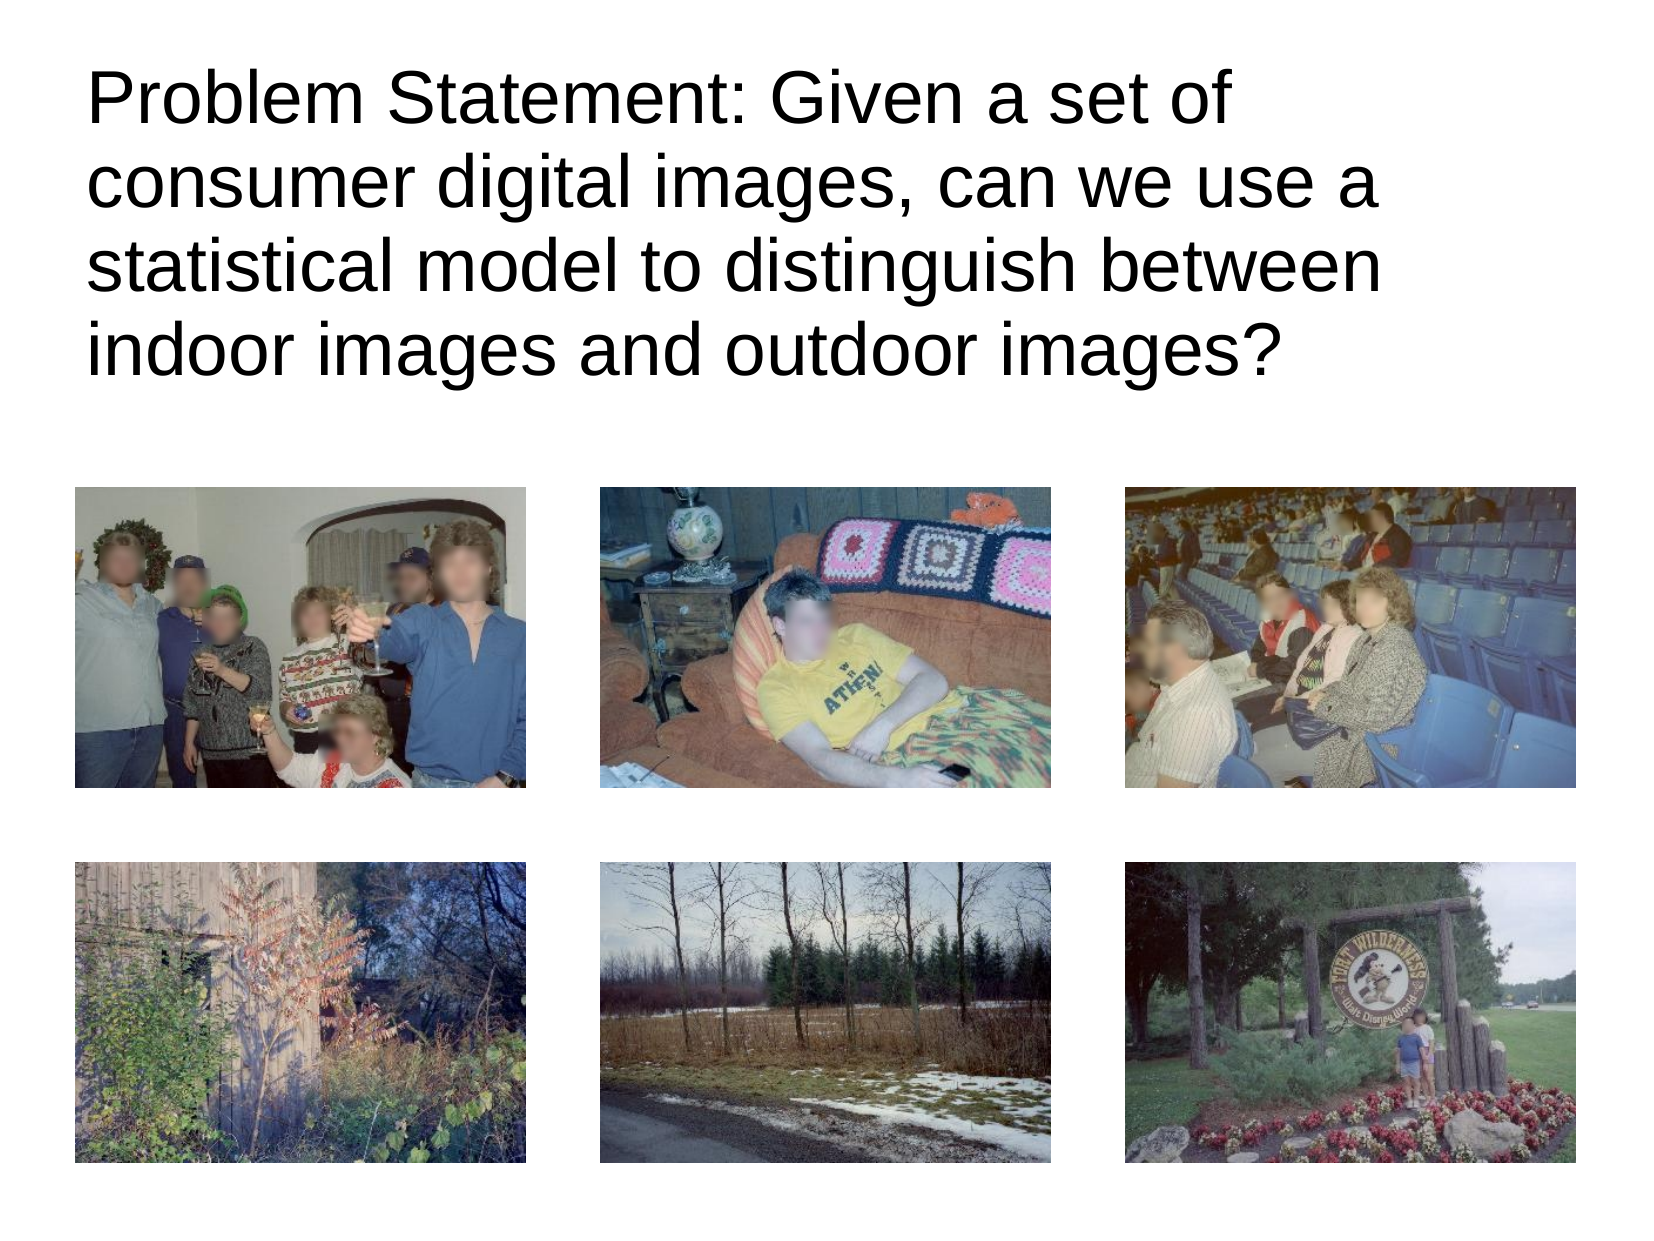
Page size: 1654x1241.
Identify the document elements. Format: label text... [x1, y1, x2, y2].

picture [600, 862, 1051, 1163]
picture [1125, 862, 1576, 1163]
picture [600, 487, 1051, 788]
picture [1125, 487, 1576, 788]
title Problem Statement: Given a set of consumer digital images, can we use a statistical model to distinguish between indoor images and outdoor images? [86, 55, 1576, 392]
picture [75, 862, 526, 1163]
picture [75, 487, 526, 788]
